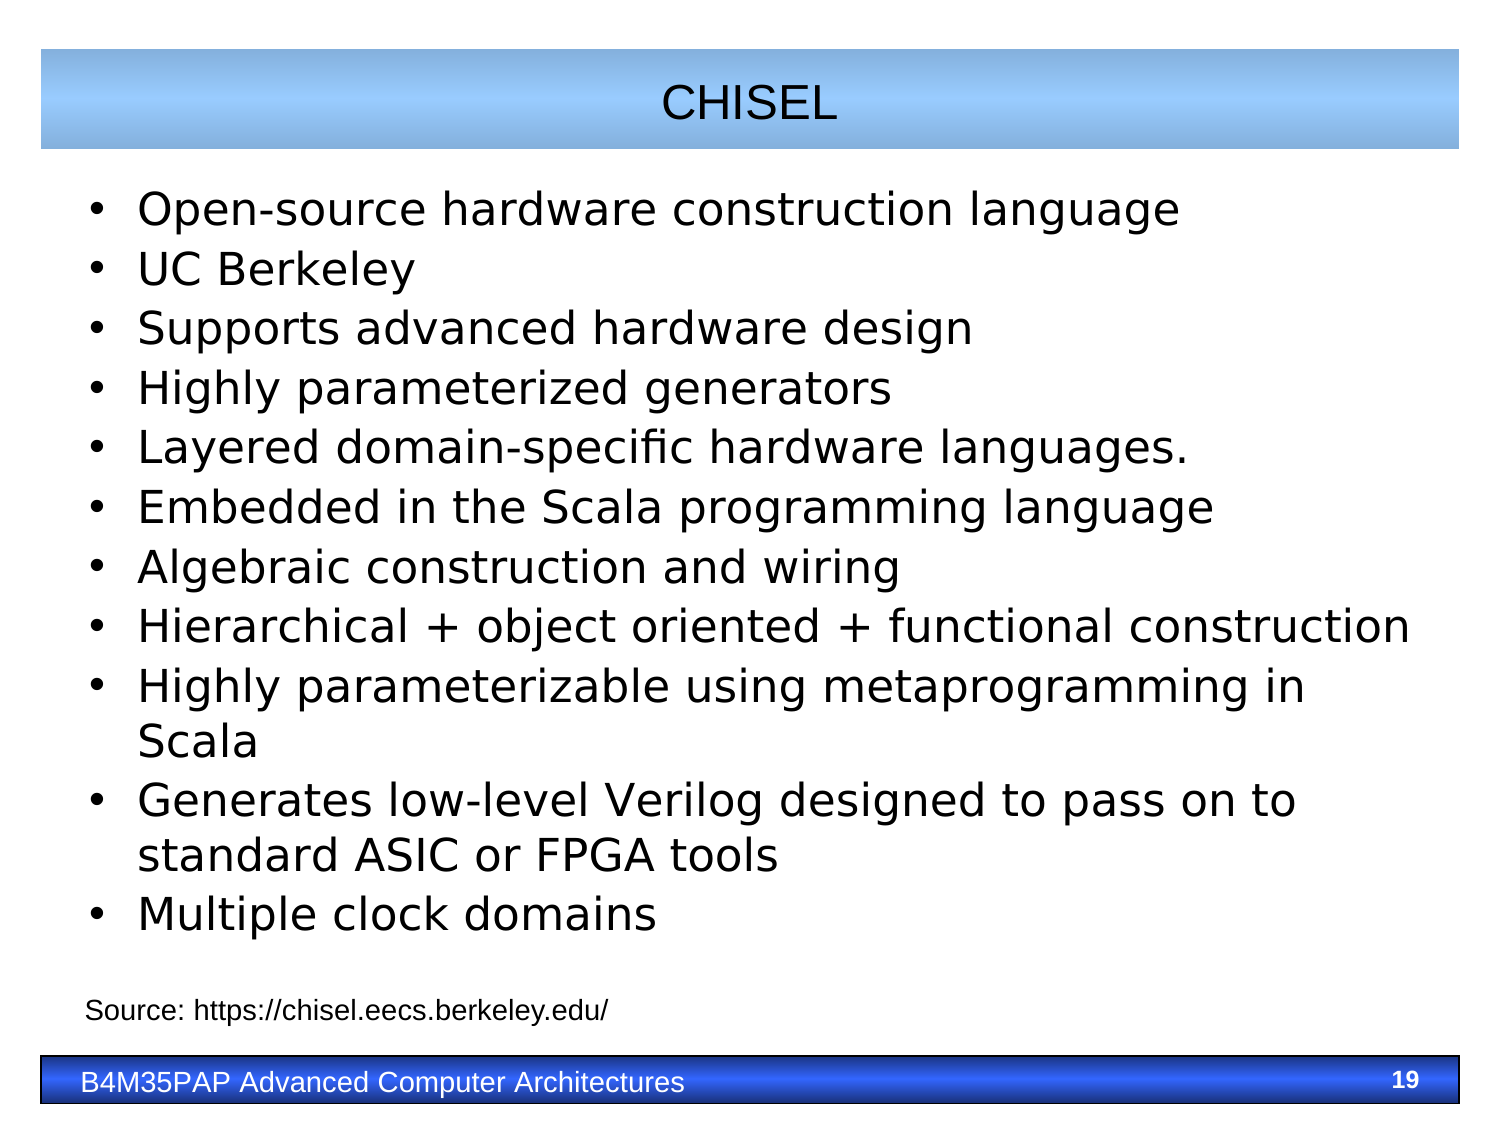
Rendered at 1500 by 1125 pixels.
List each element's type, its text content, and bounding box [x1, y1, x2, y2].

text_box Source: https://chisel.eecs.berkeley.edu/ [69, 986, 624, 1034]
title CHISEL [41, 49, 1459, 149]
list Open-source hardware construction language UC Berkeley Supports advanced hardware design Highly parameterized generators Layered domain-specific hardware languages. Embedded in the Scala programming language Algebraic construction and wiring Hierarchical + object oriented + functional construction Highly parameterizable using metaprogramming in Scala Generates low-level Verilog designed to pass on to standard ASIC or FPGA tools Multiple clock domains [75, 172, 1438, 976]
